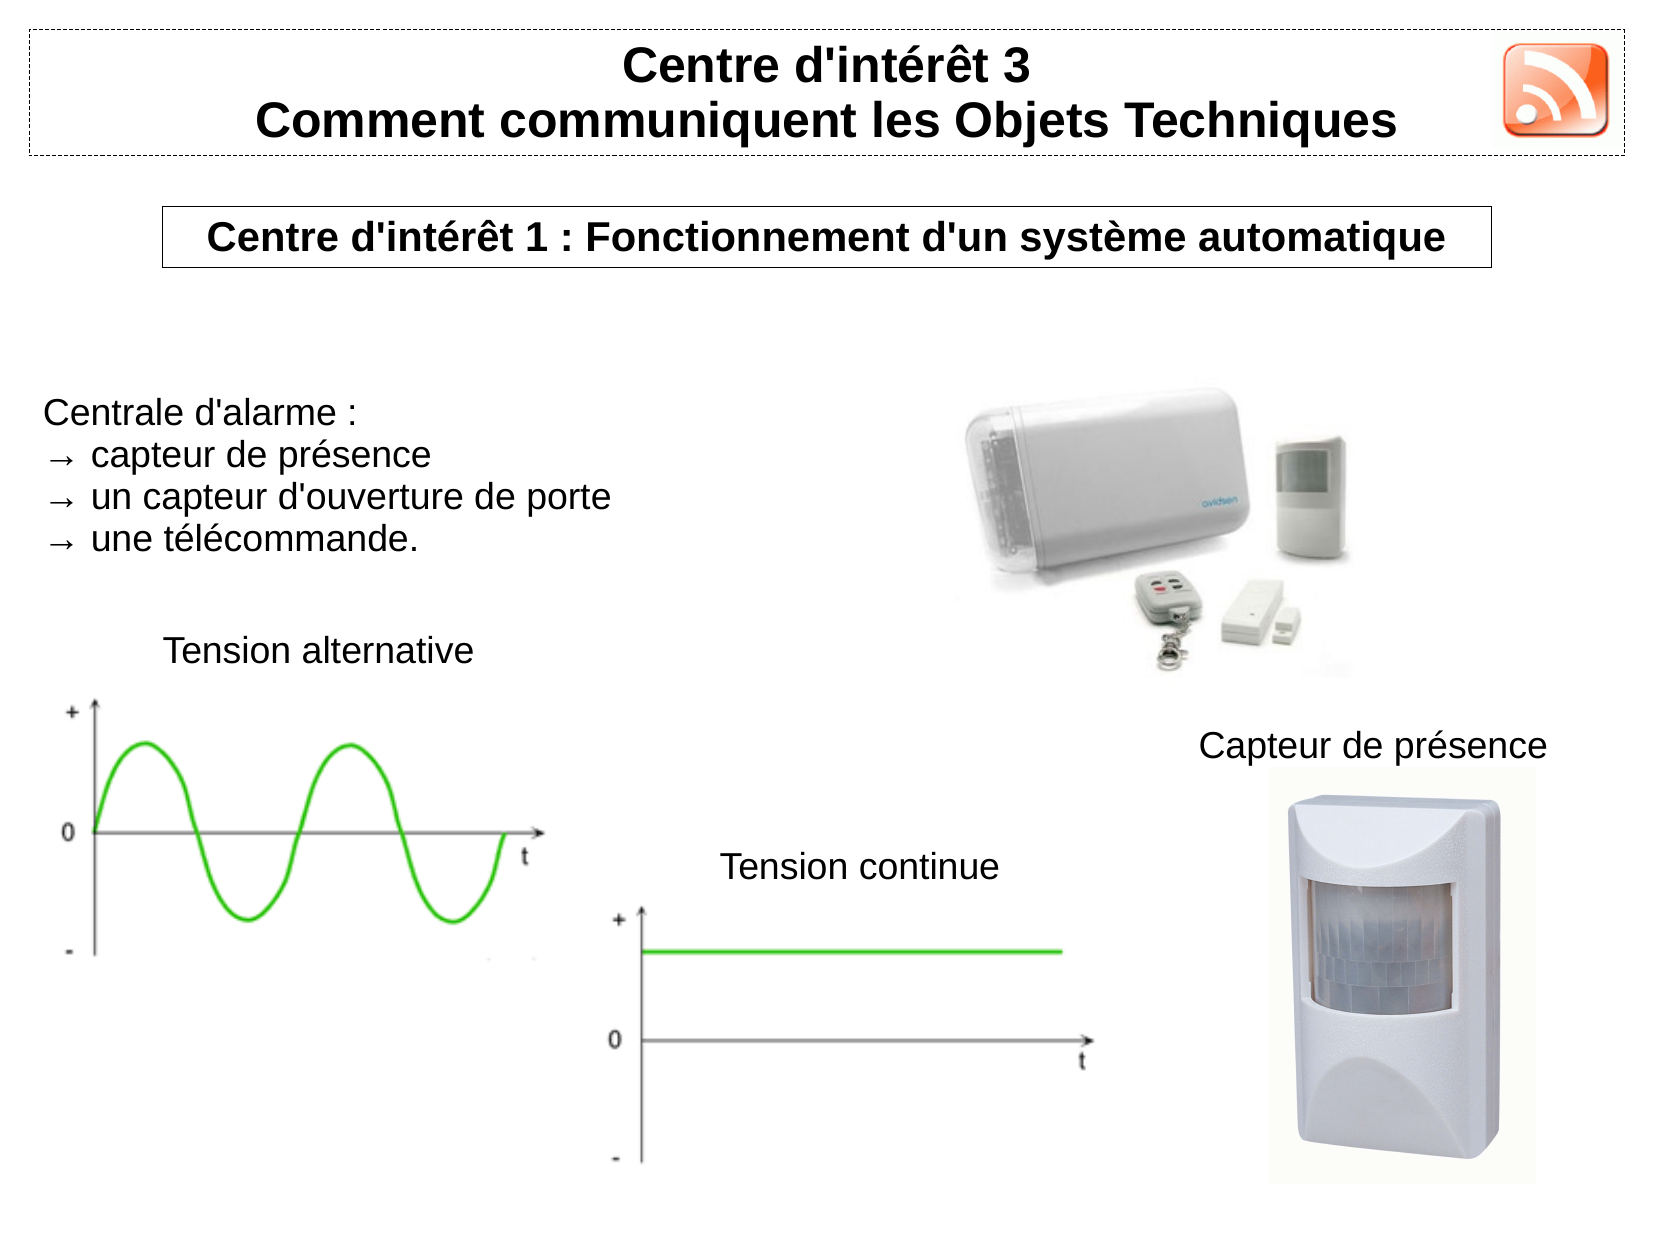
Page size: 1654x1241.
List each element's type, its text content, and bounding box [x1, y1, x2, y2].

picture [44, 693, 562, 963]
text_box Centre d'intérêt 3 Comment communiquent les Objets Techniques [29, 29, 1625, 156]
text_box Tension alternative [147, 622, 491, 680]
text_box Capteur de présence [1151, 716, 1595, 774]
picture [593, 897, 1111, 1175]
picture [955, 354, 1359, 709]
text_box Centre d'intérêt 1 : Fonctionnement d'un système automatique [162, 206, 1492, 268]
picture [1269, 767, 1536, 1184]
text_box Centrale d'alarme : → capteur de présence → un capteur d'ouverture de porte → une télécommande. [28, 383, 709, 567]
text_box Tension continue [702, 838, 1028, 897]
